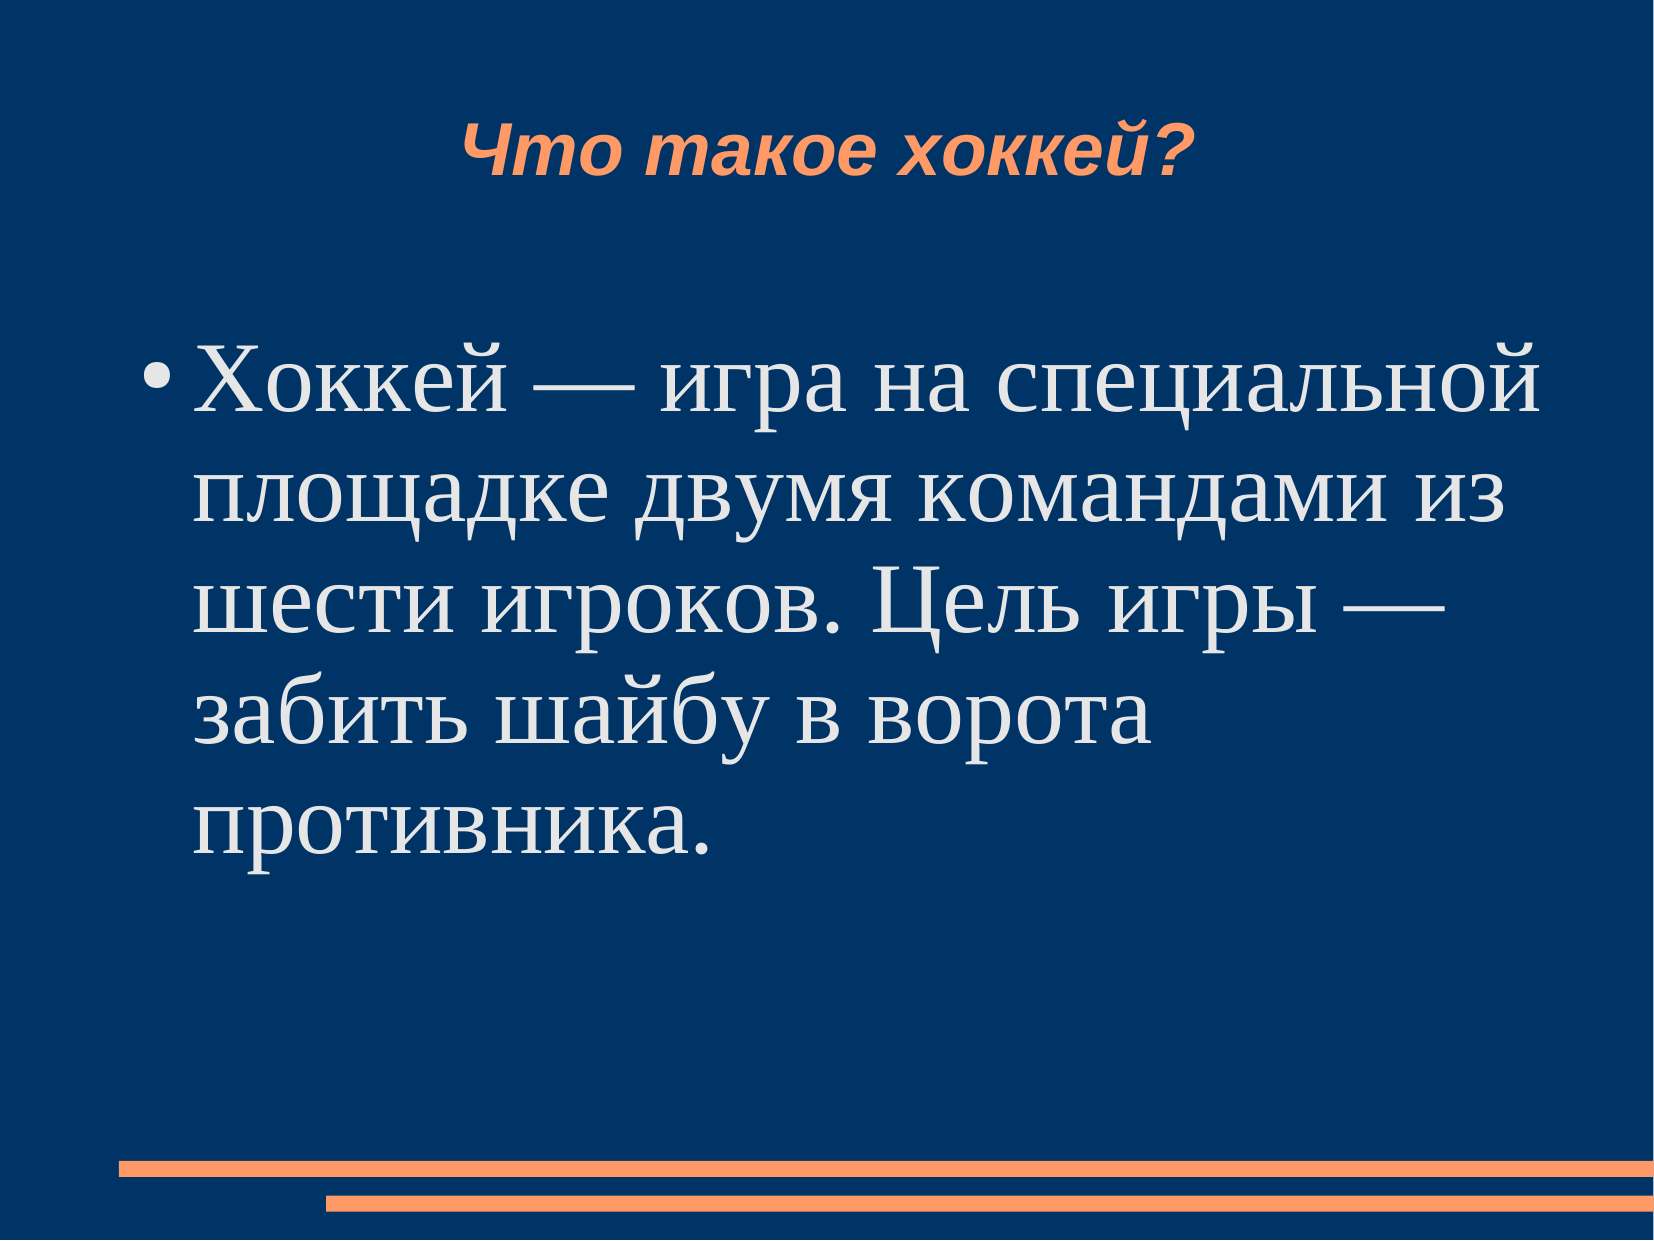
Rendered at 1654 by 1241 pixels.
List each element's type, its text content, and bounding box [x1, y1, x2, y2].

title Что такое хоккей? [121, 46, 1534, 254]
list Хоккей — игра на специальной площадке двумя командами из шести игроков. Цель игры — забить шайбу в ворота противника. [121, 322, 1561, 1132]
